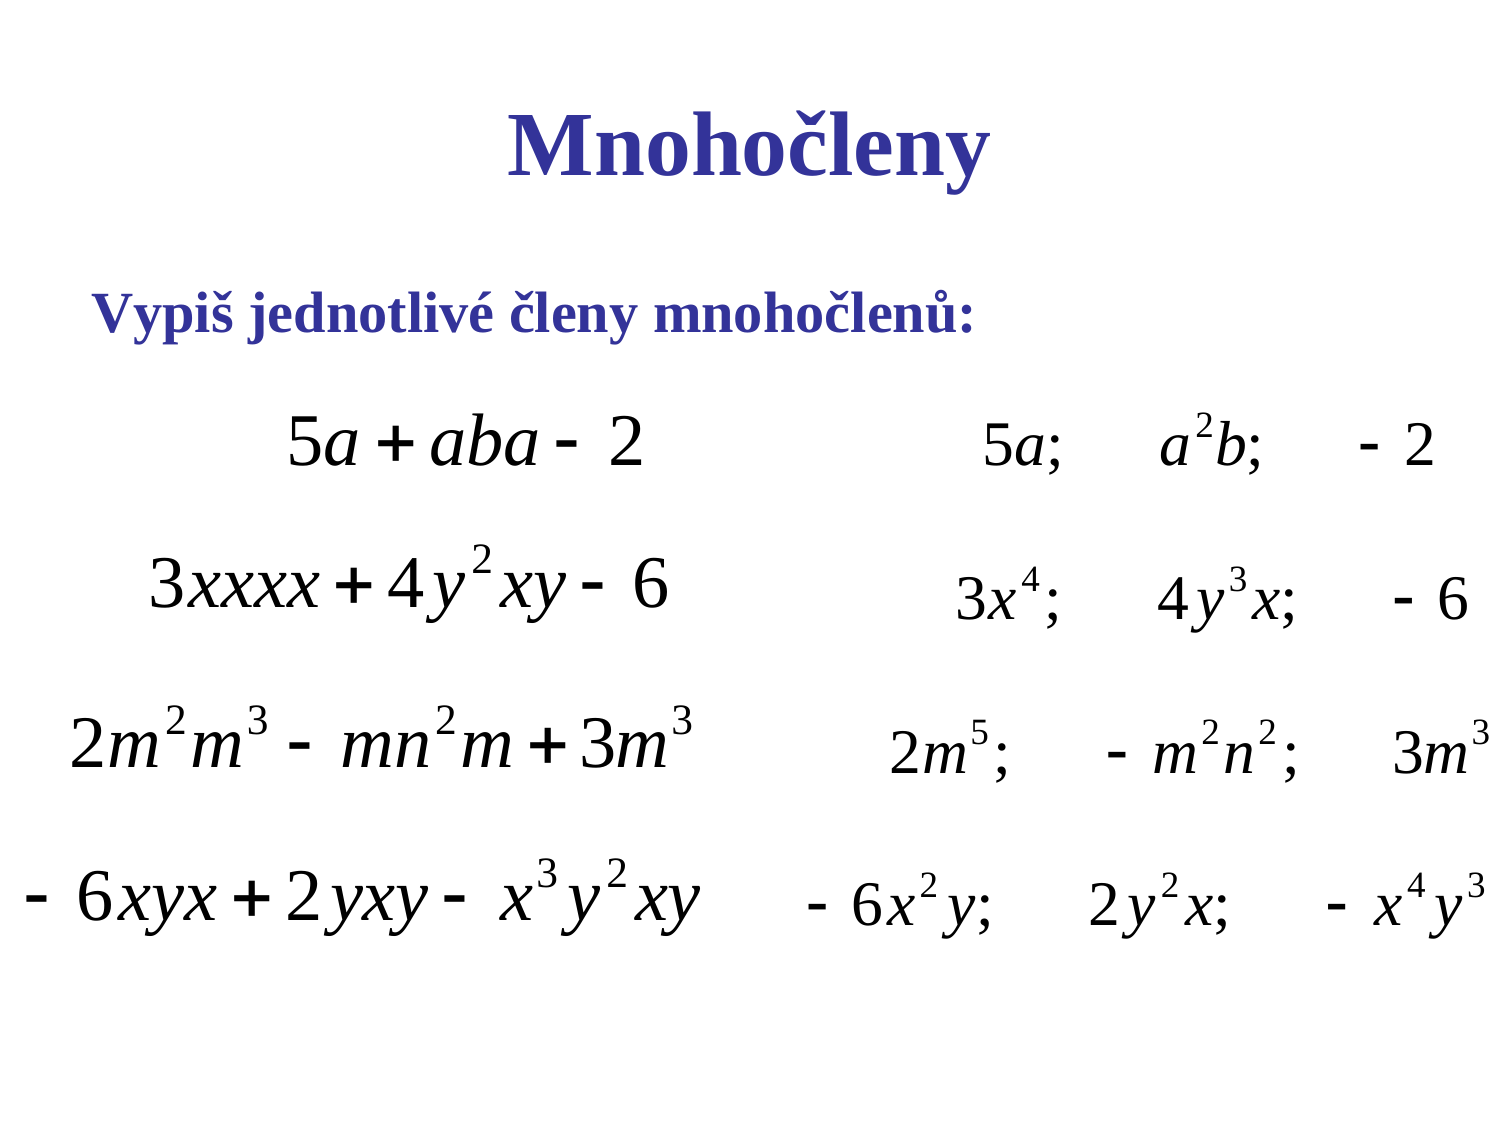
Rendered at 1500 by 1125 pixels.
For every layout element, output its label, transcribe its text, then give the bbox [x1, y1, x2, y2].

chart [277, 397, 656, 484]
chart [58, 686, 703, 786]
chart [947, 550, 1478, 647]
chart [139, 526, 680, 639]
chart [797, 857, 1500, 953]
chart [879, 704, 1500, 800]
chart [975, 396, 1447, 492]
text_box Mnohočleny [75, 45, 1426, 233]
text_box Vypiš jednotlivé členy mnohočlenů: [76, 245, 1376, 374]
chart [13, 839, 714, 952]
